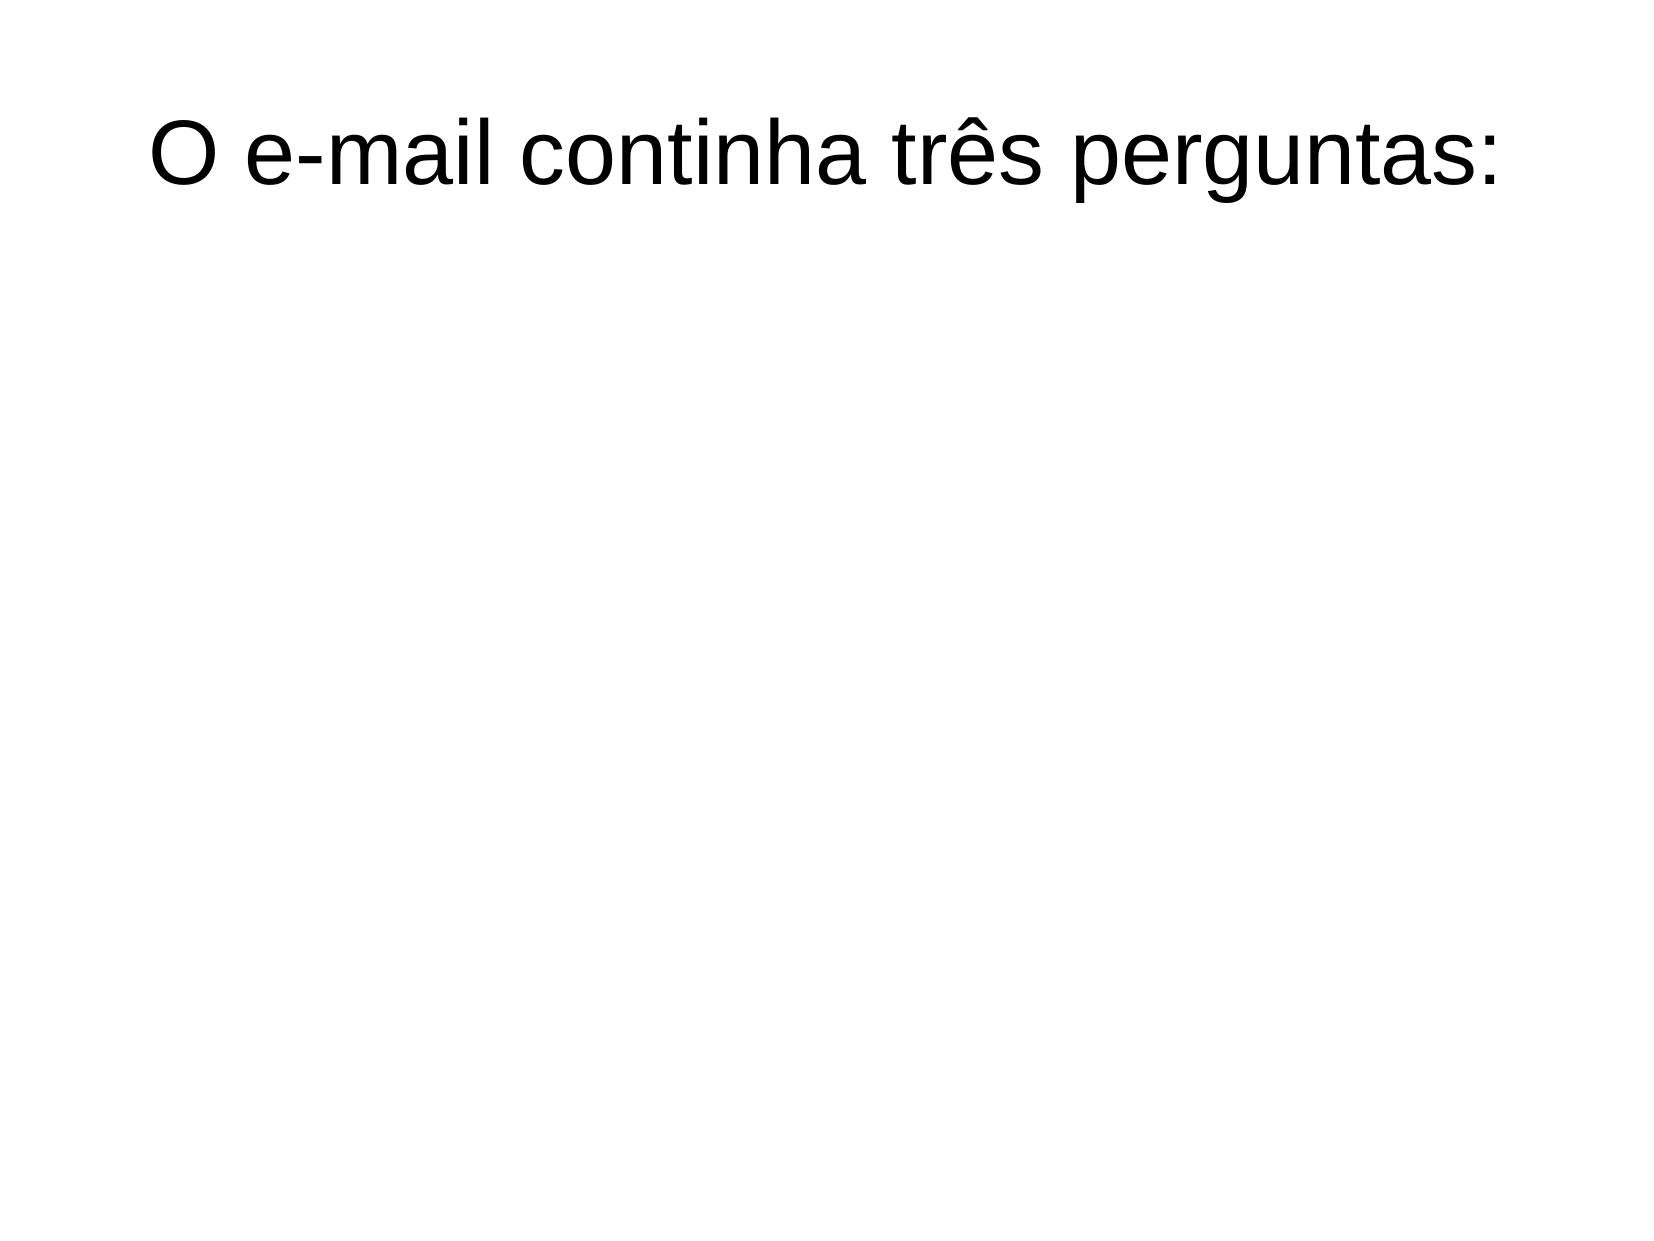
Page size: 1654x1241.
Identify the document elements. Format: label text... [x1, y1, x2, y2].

title O e-mail continha três perguntas: [82, 56, 1571, 250]
